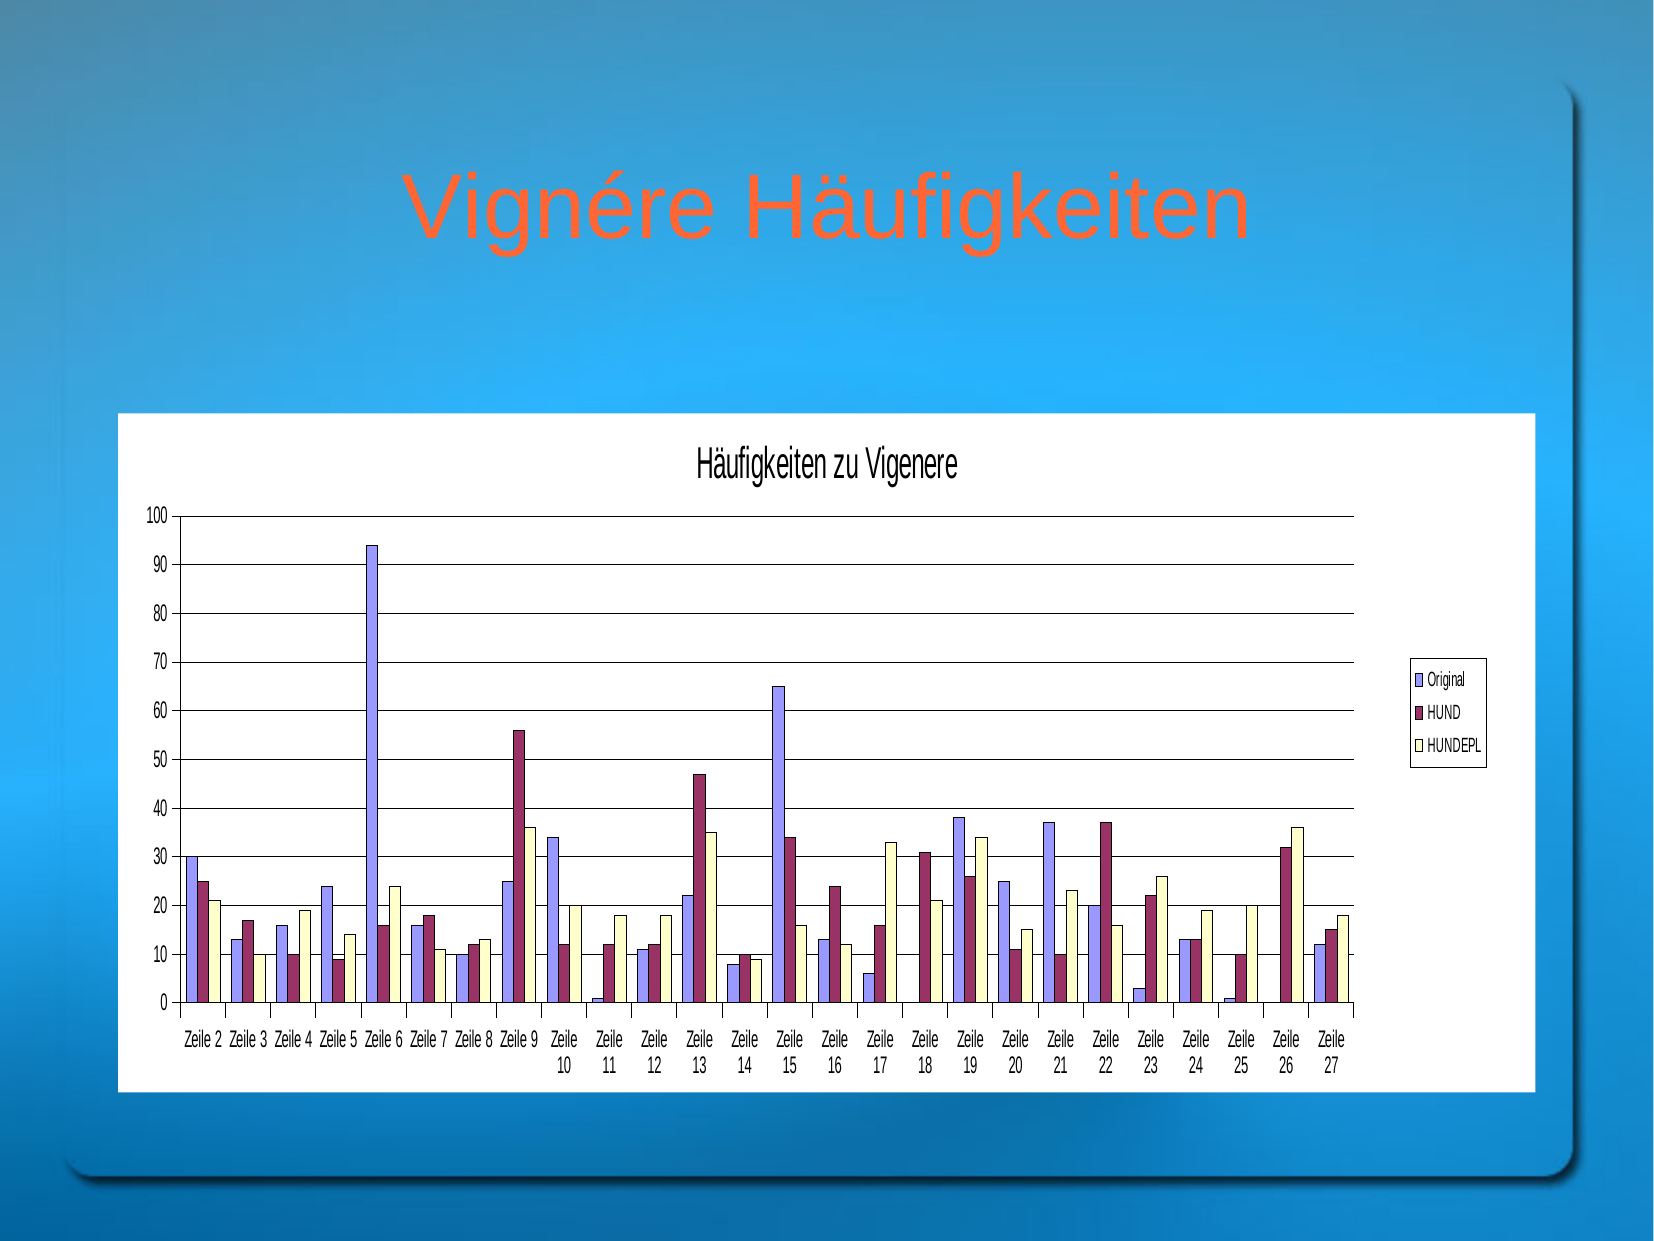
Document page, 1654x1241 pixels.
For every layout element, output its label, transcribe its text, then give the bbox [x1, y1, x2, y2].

chart [118, 413, 1536, 1093]
title Vignére Häufigkeiten [121, 102, 1534, 311]
picture [0, 0, 1654, 1241]
